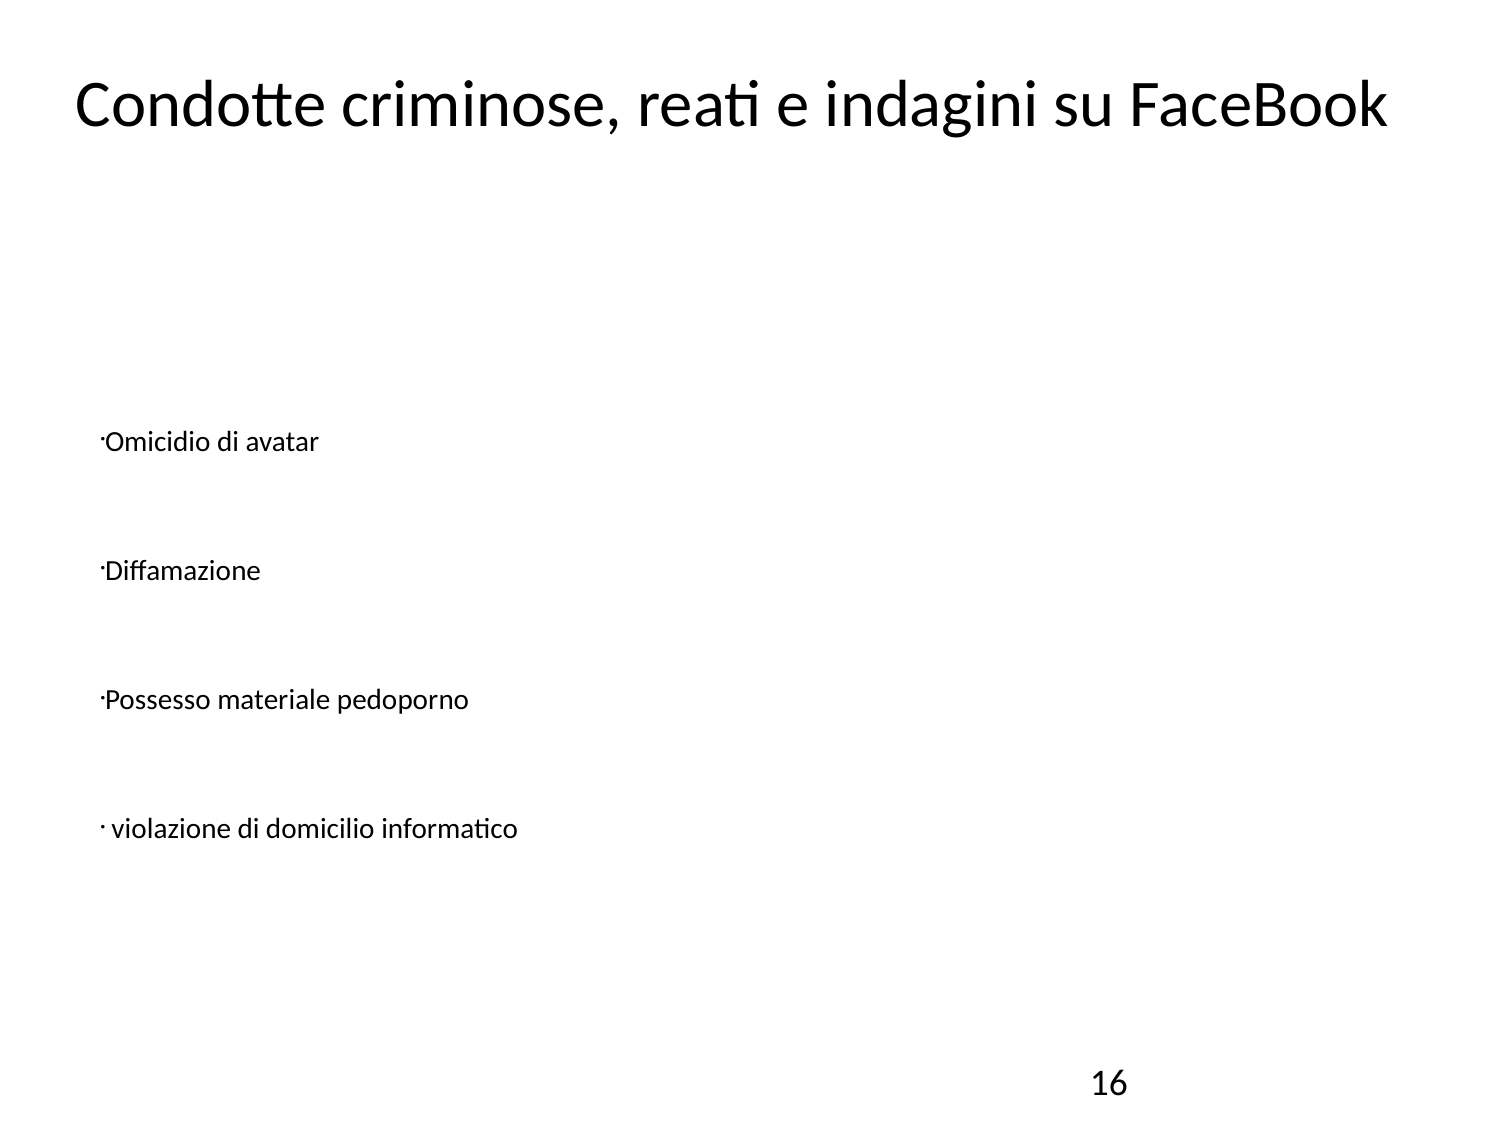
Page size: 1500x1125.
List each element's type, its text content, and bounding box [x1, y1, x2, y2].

text_box Omicidio di avatar Diffamazione Possesso materiale pedoporno violazione di domicilio informatico [29, 262, 1426, 1109]
title Condotte criminose, reati e indagini su FaceBook [41, 45, 1425, 256]
text_box <numero> [1074, 1042, 1426, 1103]
